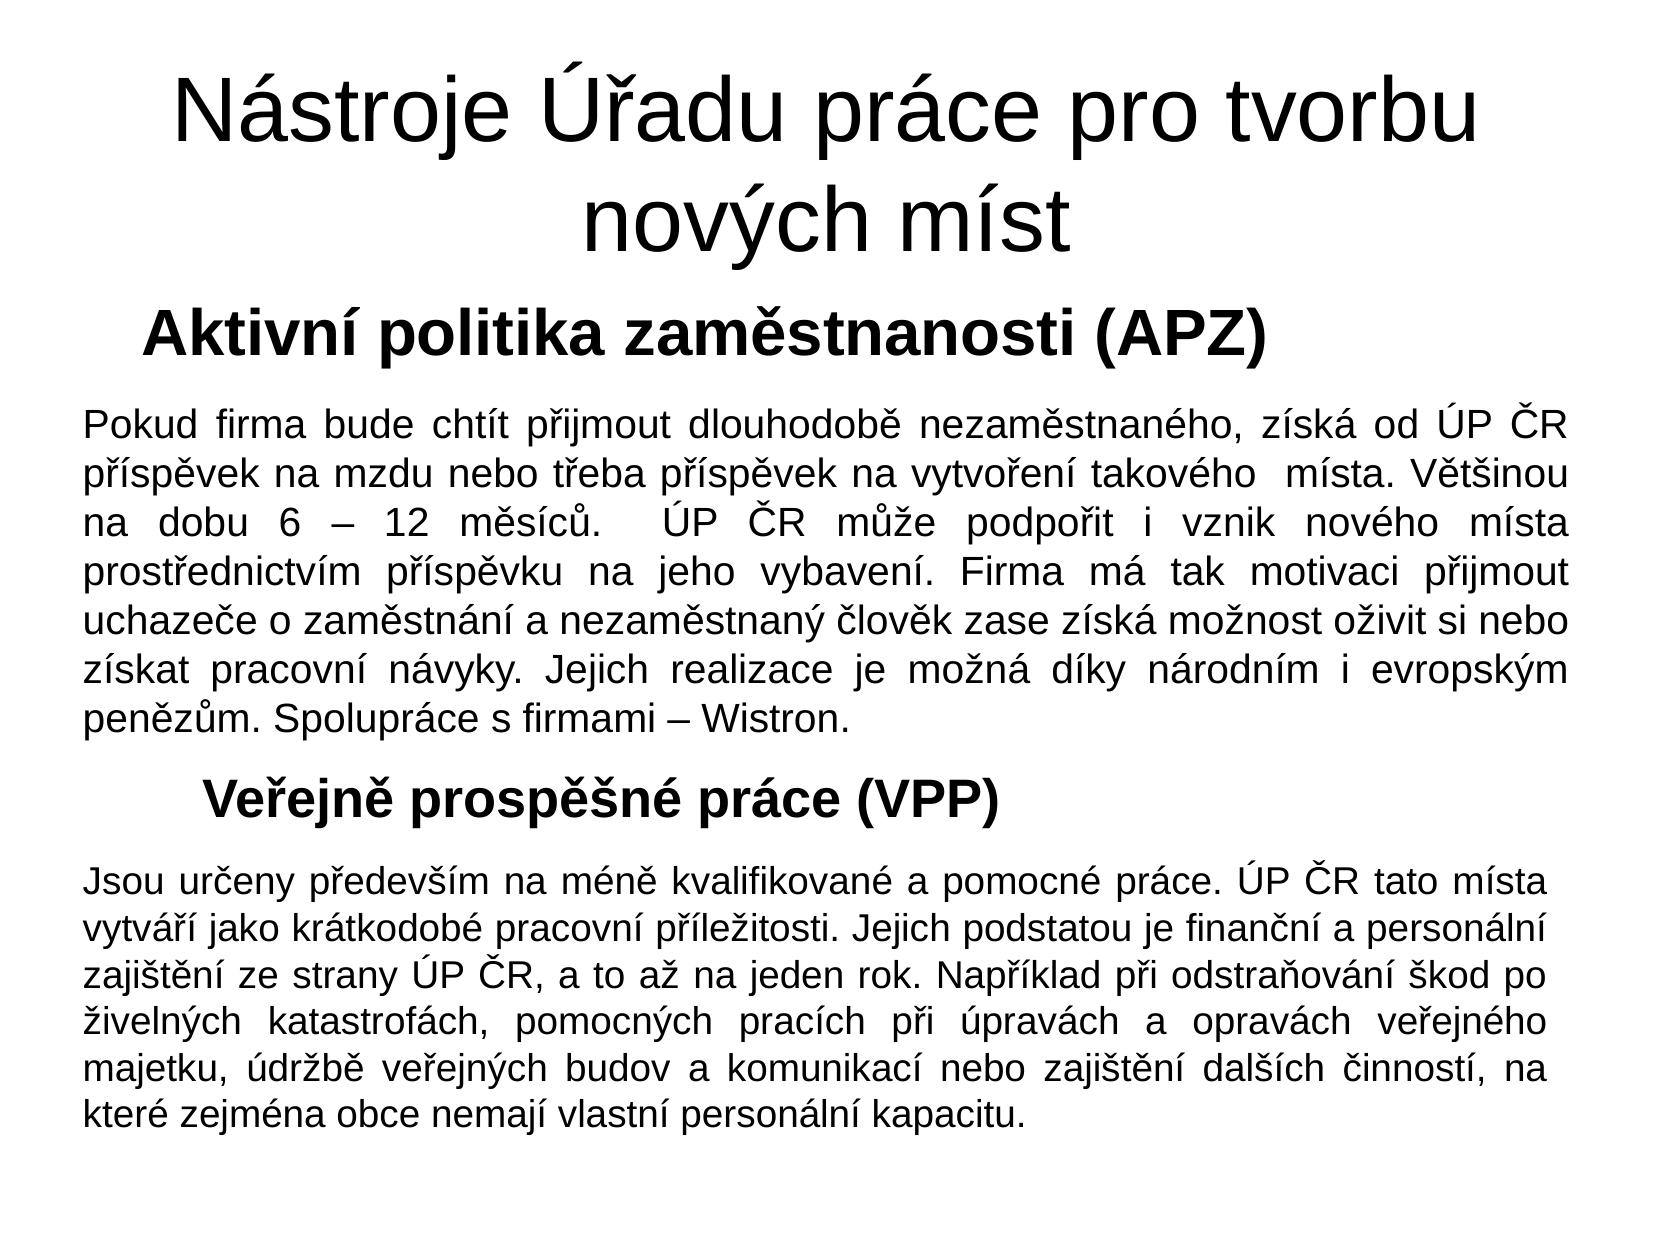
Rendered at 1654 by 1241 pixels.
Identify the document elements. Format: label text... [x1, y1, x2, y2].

list Veřejně prospěšné práce (VPP) Jsou určeny především na méně kvalifikované a pomocné práce. ÚP ČR tato místa vytváří jako krátkodobé pracovní příležitosti. Jejich podstatou je finanční a personální zajištění ze strany ÚP ČR, a to až na jeden rok. Například při odstraňování škod po živelných katastrofách, pomocných pracích při úpravách a opravách veřejného majetku, údržbě veřejných budov a komunikací nebo zajištění dalších činností, na které zejména obce nemají vlastní personální kapacitu. [82, 763, 1571, 1142]
list Aktivní politika zaměstnanosti (APZ) Pokud firma bude chtít přijmout dlouhodobě nezaměstnaného, získá od ÚP ČR příspěvek na mzdu nebo třeba příspěvek na vytvoření takového místa. Většinou na dobu 6 – 12 měsíců. ÚP ČR může podpořit i vznik nového místa prostřednictvím příspěvku na jeho vybavení. Firma má tak motivaci přijmout uchazeče o zaměstnání a nezaměstnaný člověk zase získá možnost oživit si nebo získat pracovní návyky. Jejich realizace je možná díky národním i evropským penězům. Spolupráce s firmami – Wistron. [82, 290, 1571, 745]
title Nástroje Úřadu práce pro tvorbu nových míst [82, 49, 1571, 257]
